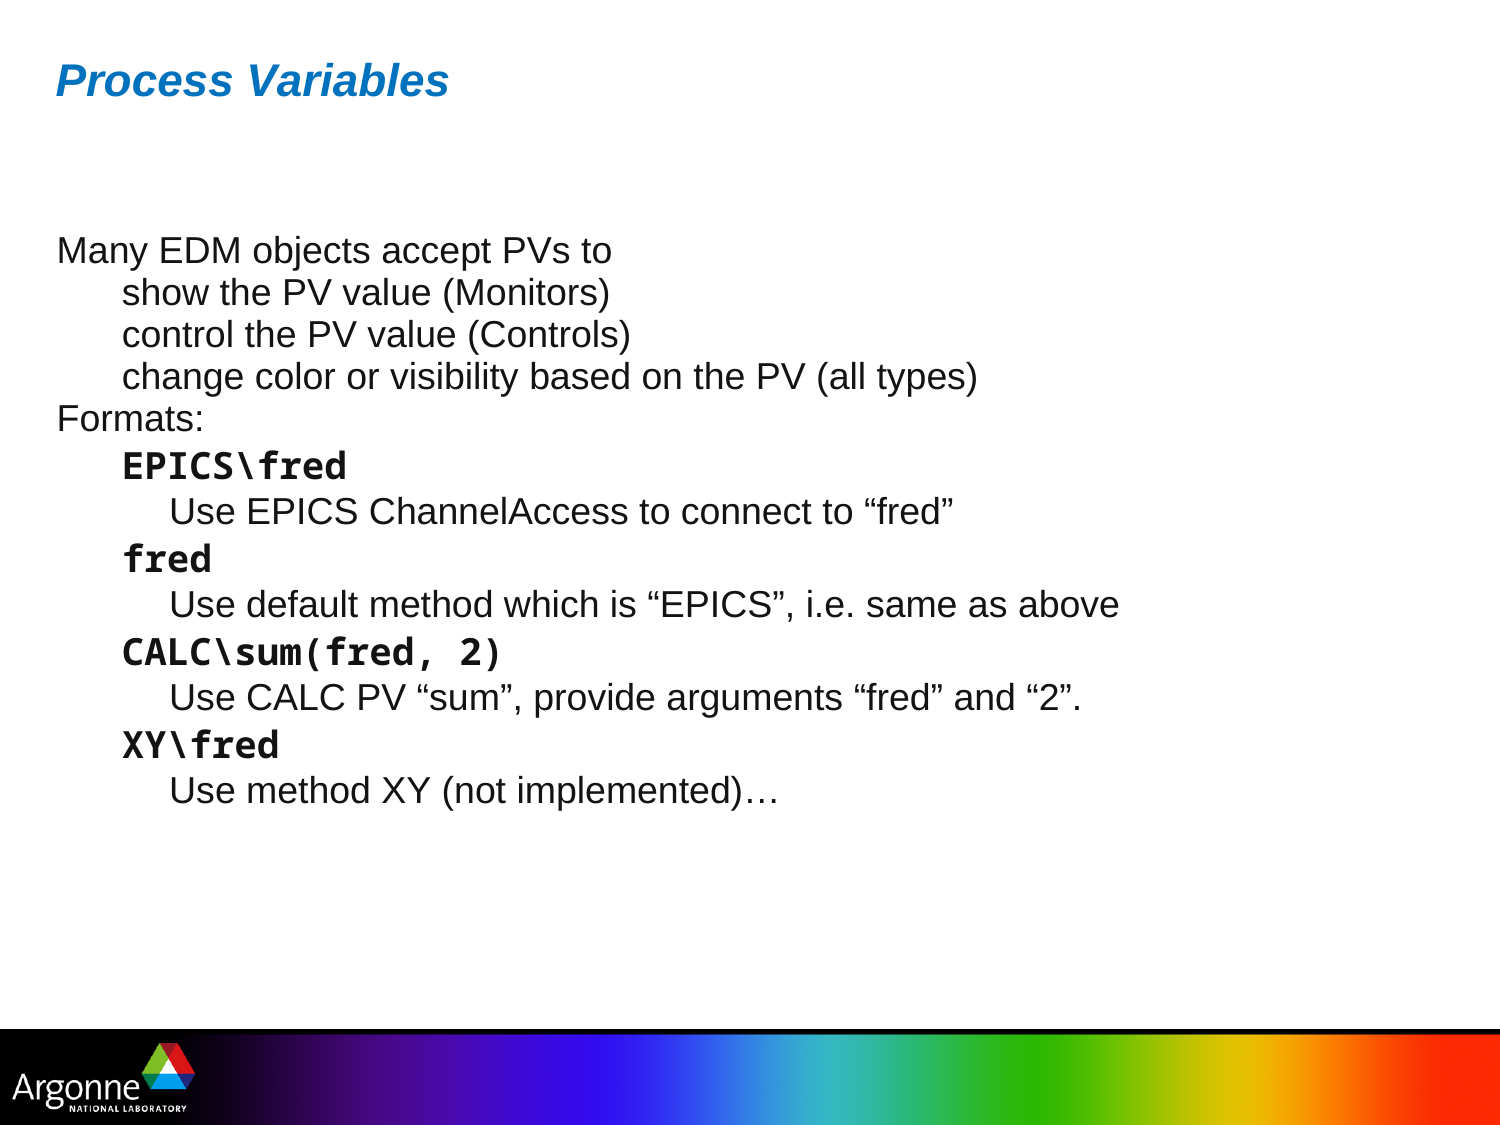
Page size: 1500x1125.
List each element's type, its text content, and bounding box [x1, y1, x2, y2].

picture [0, 1029, 1500, 1125]
title Process Variables [55, 48, 1361, 118]
list Many EDM objects accept PVs to show the PV value (Monitors) control the PV value (Controls) change color or visibility based on the PV (all types) Formats: EPICS\fred Use EPICS ChannelAccess to connect to “fred” fred Use default method which is “EPICS”, i.e. same as above CALC\sum(fred, 2) Use CALC PV “sum”, provide arguments “fred” and “2”. XY\fred Use method XY (not implemented)… [56, 229, 1359, 904]
